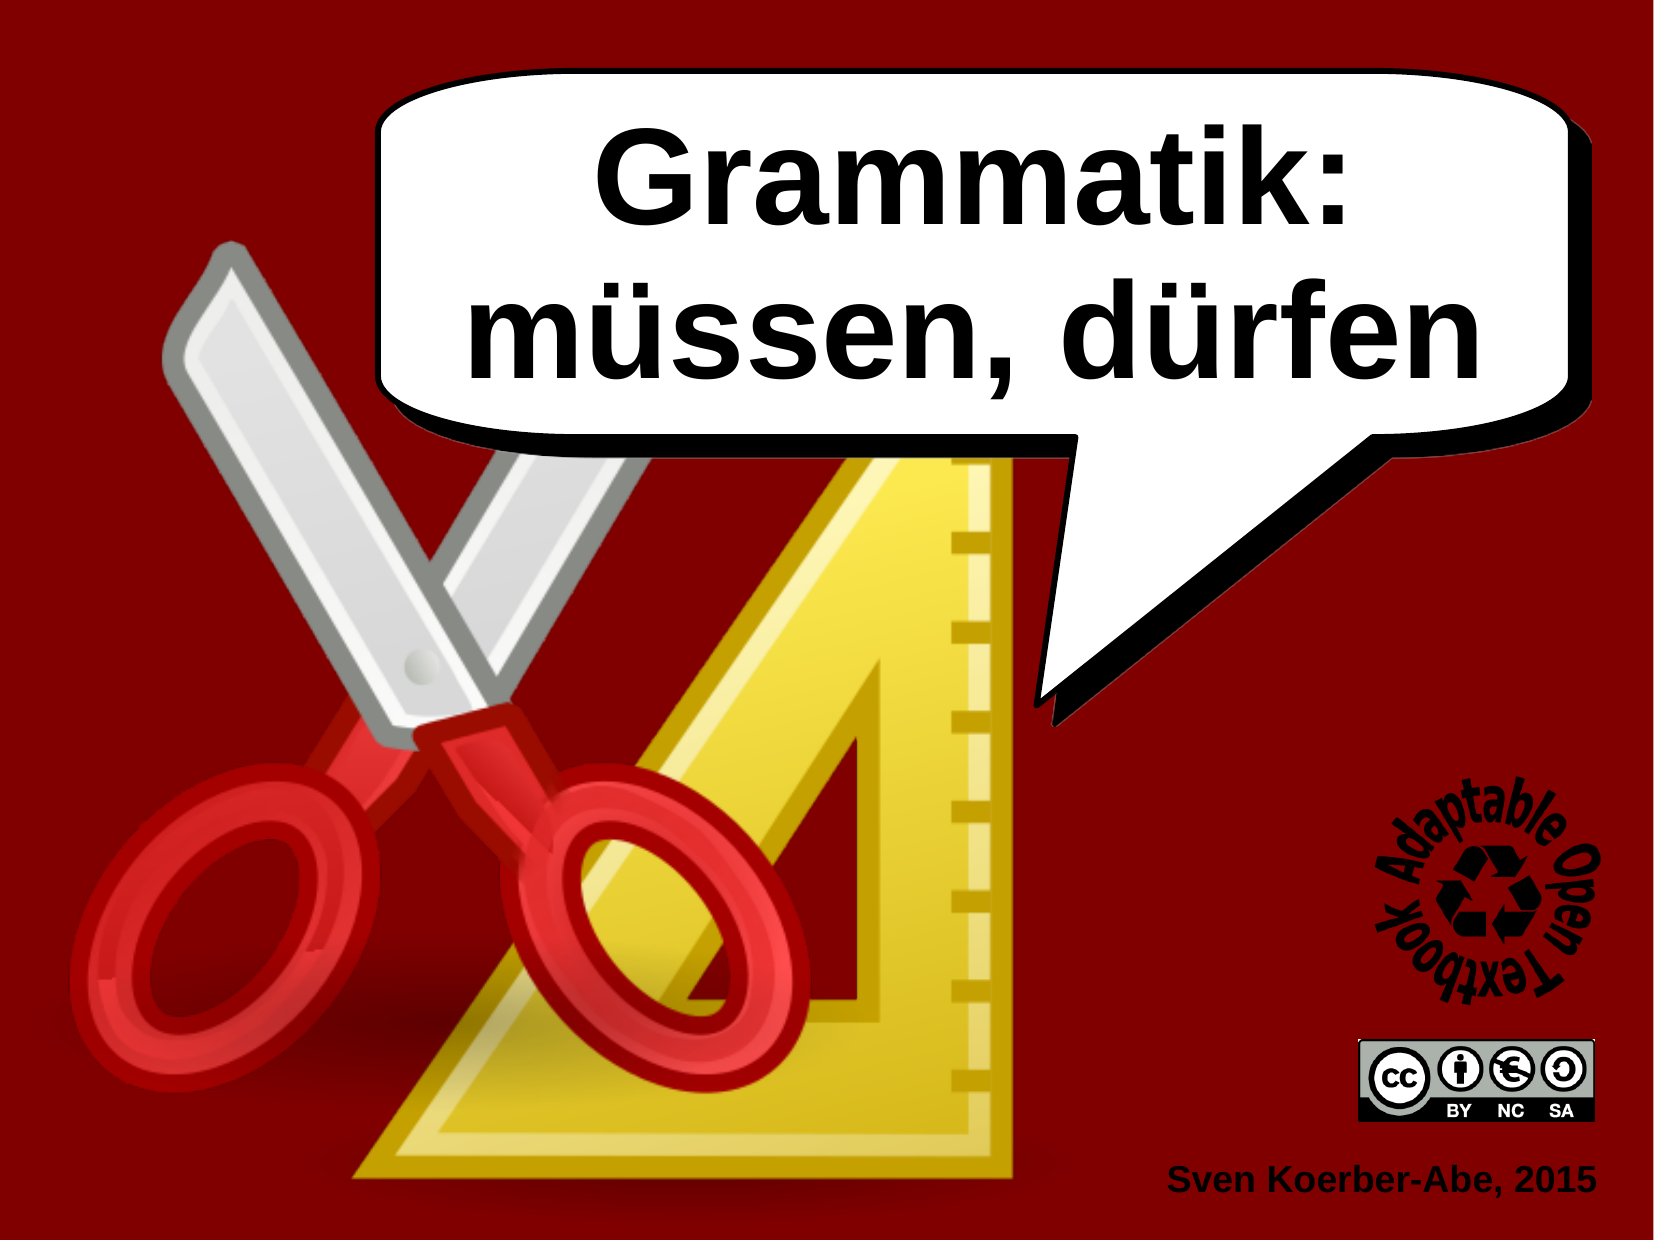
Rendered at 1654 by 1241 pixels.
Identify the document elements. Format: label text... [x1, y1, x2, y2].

picture [1358, 1039, 1595, 1123]
text_box Grammatik: müssen, dürfen [377, 70, 1571, 706]
picture [5, 171, 1081, 1241]
text_box Sven Koerber-Abe, 2015 [1104, 1151, 1613, 1211]
picture [1370, 773, 1607, 1010]
